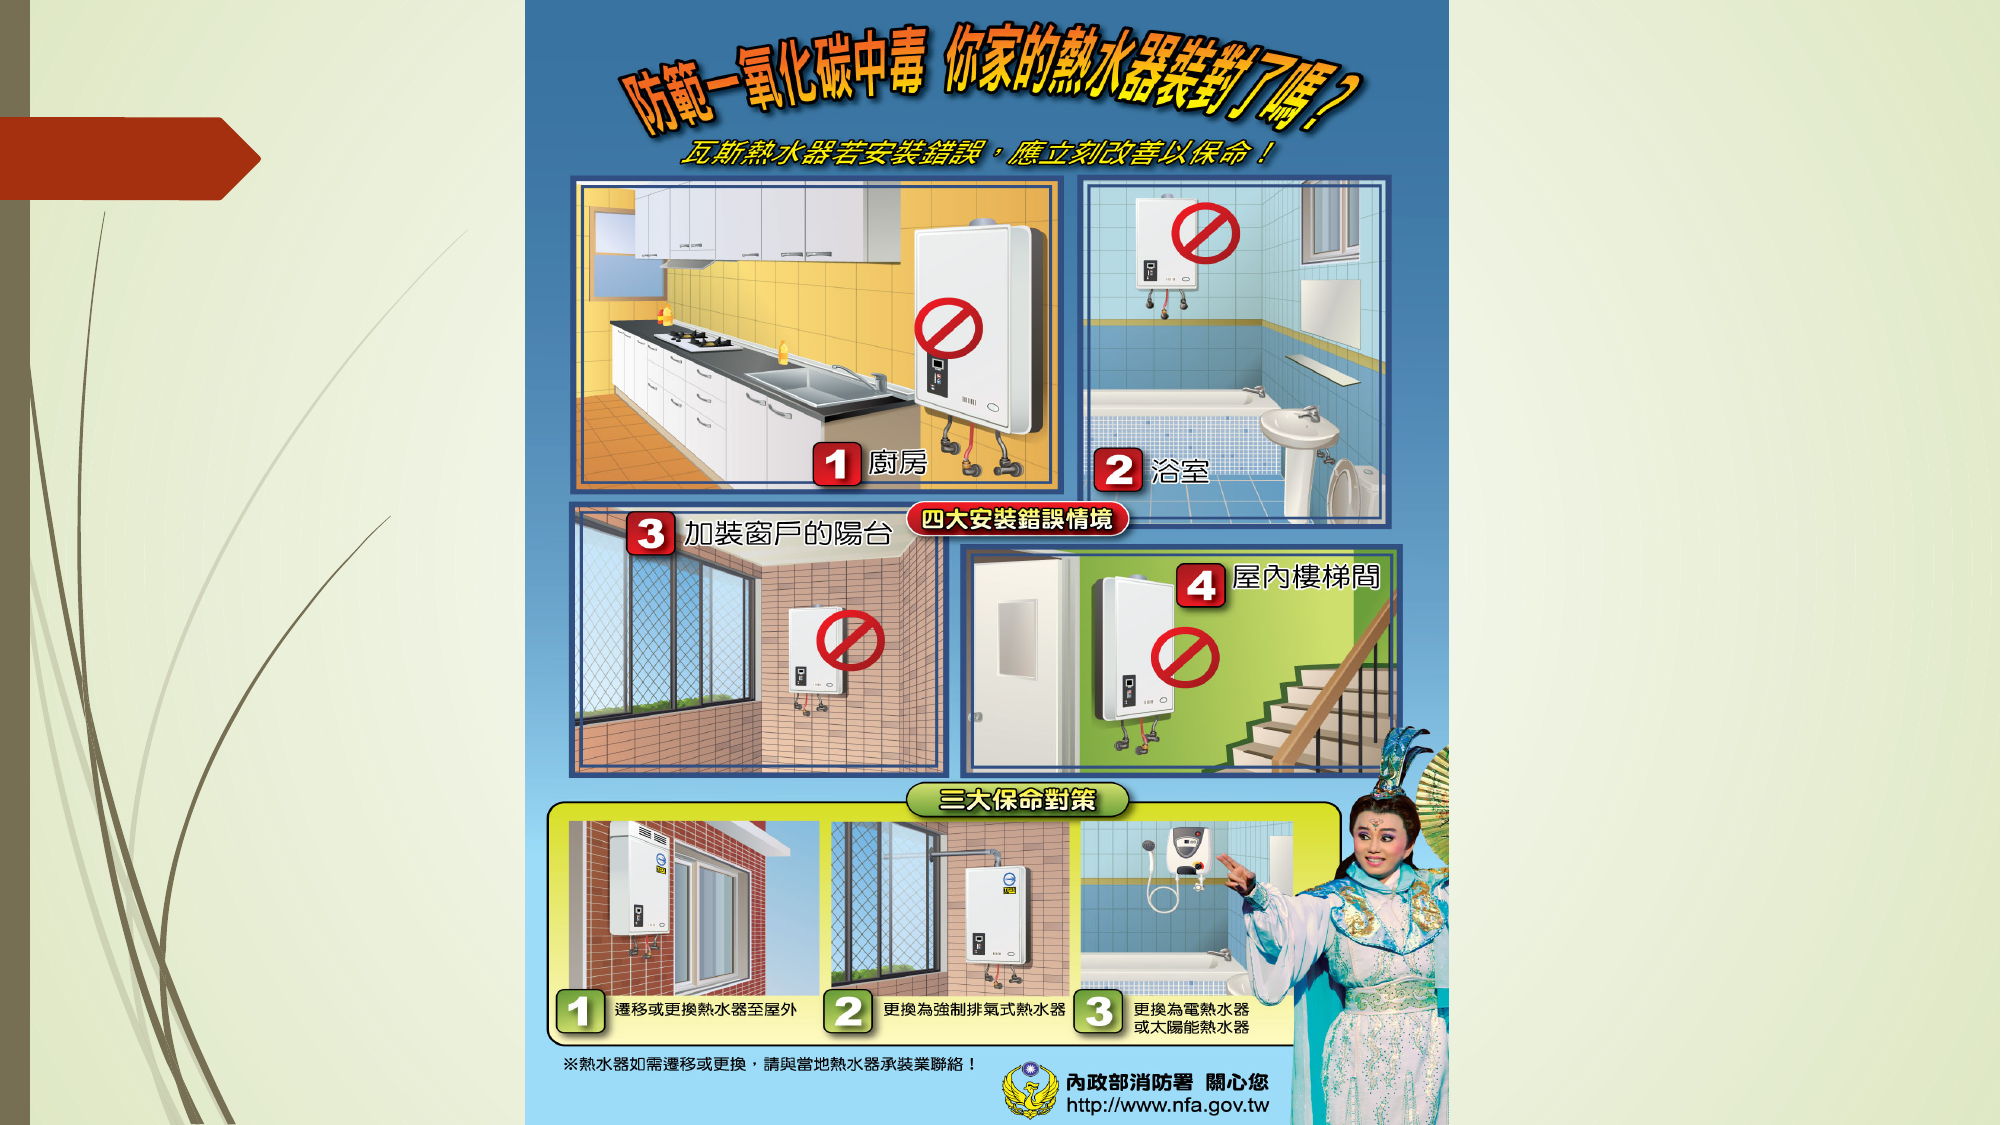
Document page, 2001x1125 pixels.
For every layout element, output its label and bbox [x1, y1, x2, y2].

picture [525, 0, 1449, 1125]
